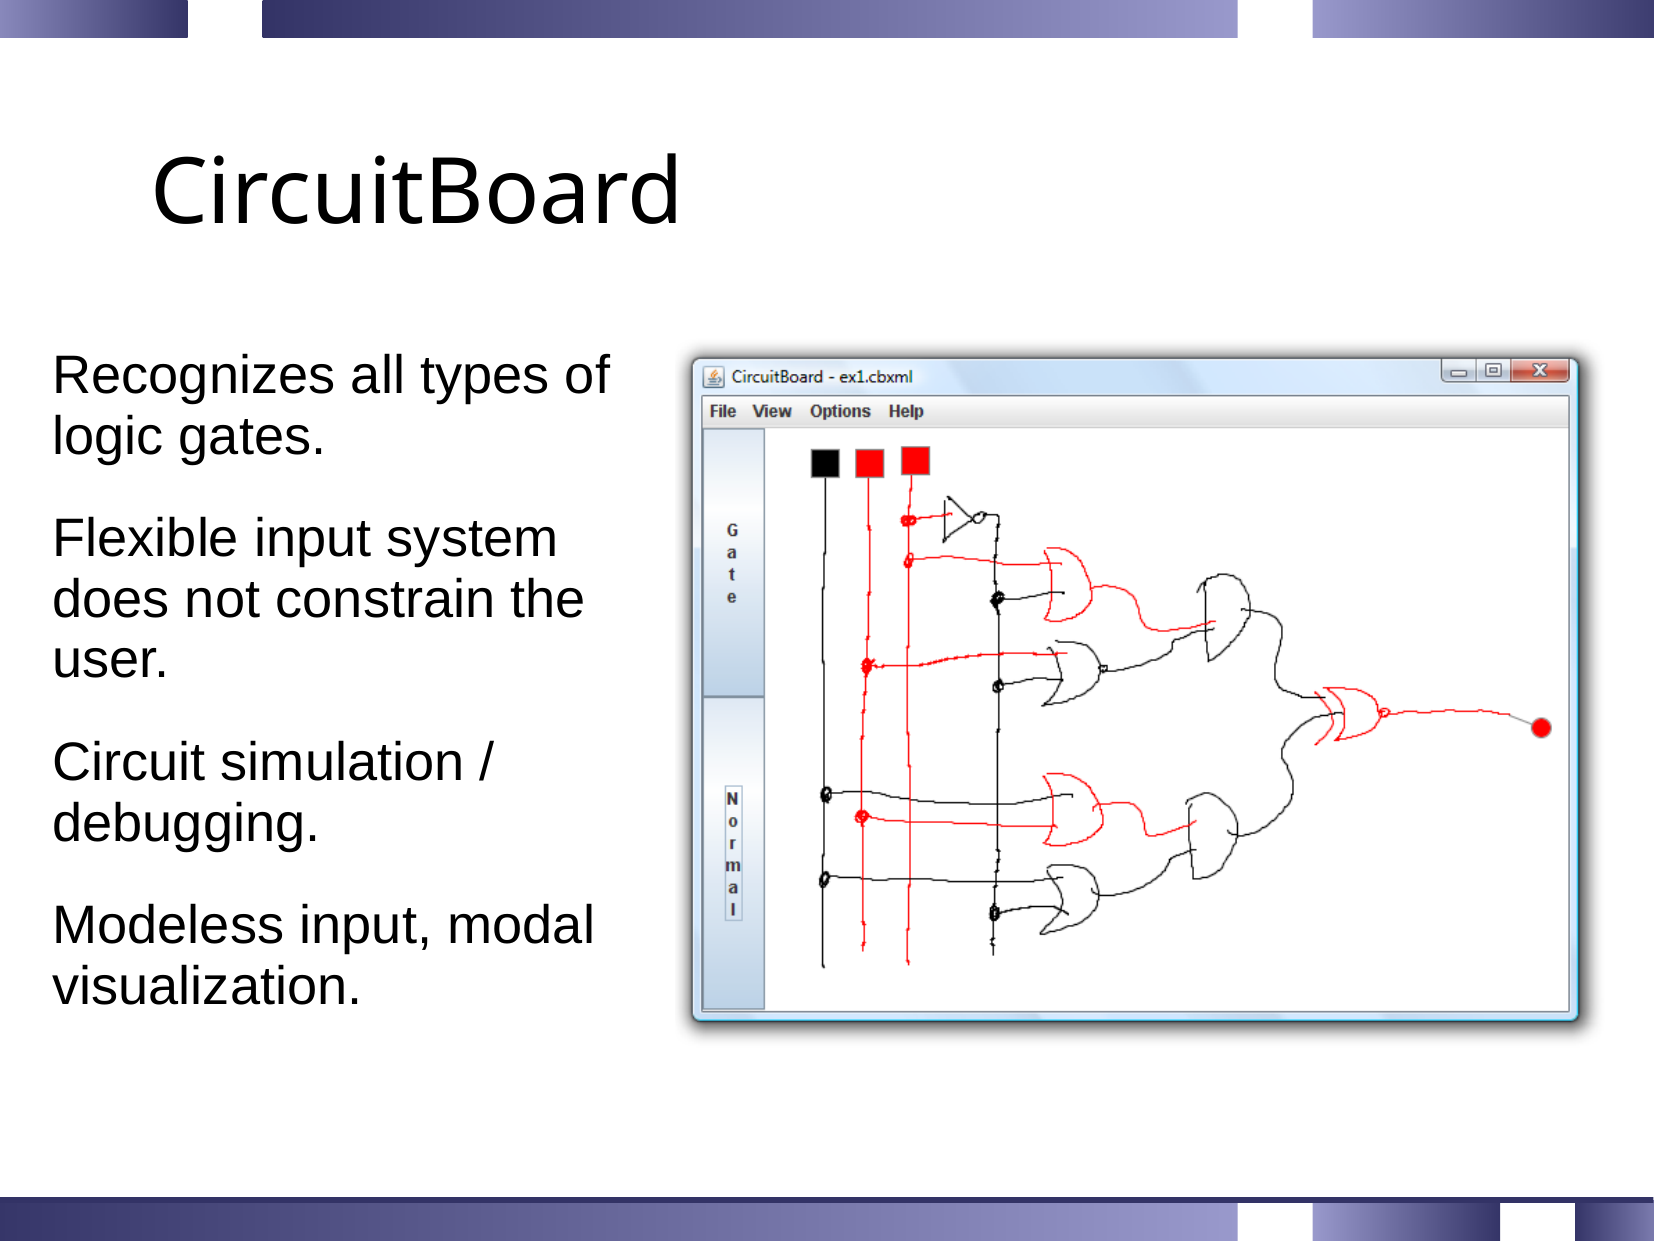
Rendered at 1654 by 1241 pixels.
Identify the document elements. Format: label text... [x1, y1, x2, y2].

text_box [0, 0, 188, 38]
text_box [1312, 1203, 1501, 1241]
text_box Recognizes all types of logic gates. Flexible input system does not constrain the user. Circuit simulation / debugging. Modeless input, modal visualization. [37, 337, 676, 1066]
title CircuitBoard [150, 37, 1501, 338]
text_box [1312, 0, 1654, 38]
text_box [1575, 1203, 1654, 1241]
text_box [0, 1203, 1238, 1241]
text_box [262, 0, 1238, 37]
picture [676, 337, 1613, 1051]
